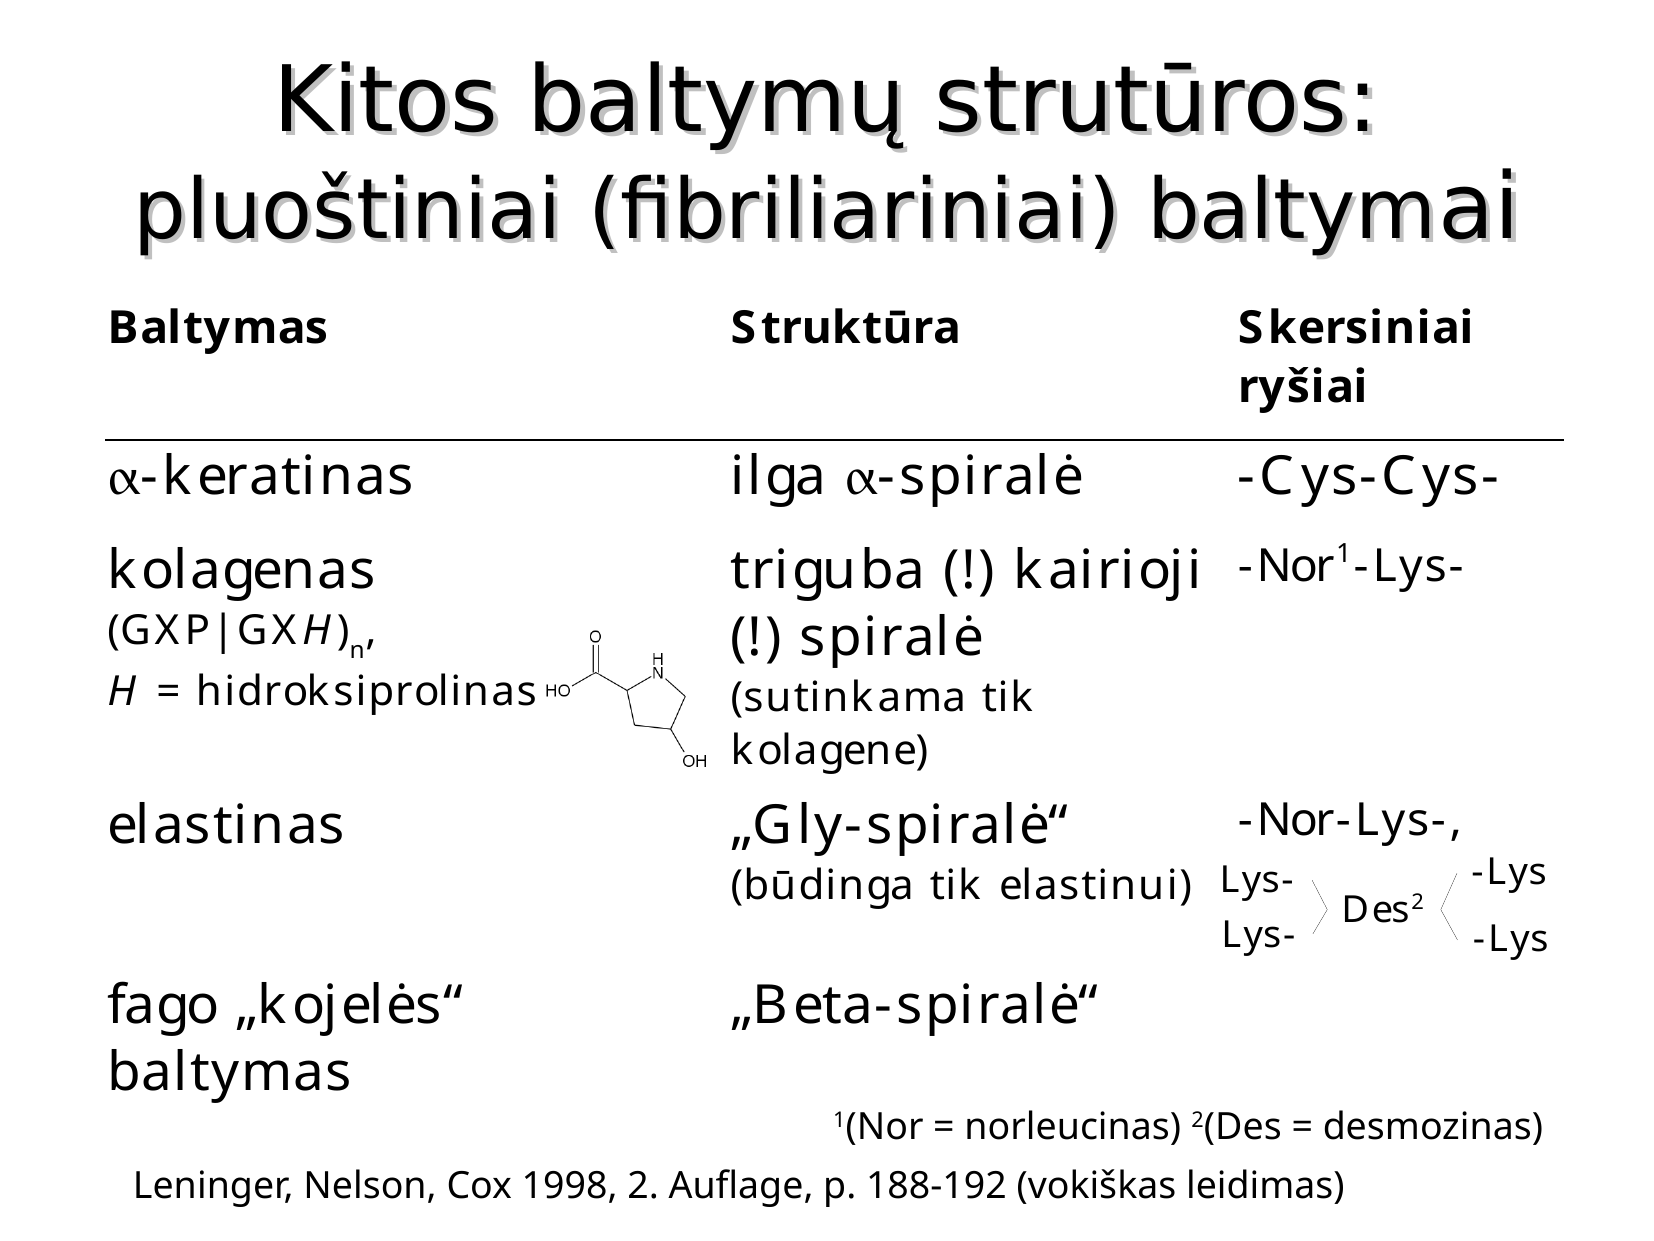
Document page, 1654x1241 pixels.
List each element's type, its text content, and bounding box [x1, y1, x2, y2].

text_box Leninger, Nelson, Cox 1998, 2. Auflage, p. 188-192 (vokiškas leidimas) [118, 1151, 1565, 1212]
chart [105, 295, 1565, 1132]
text_box 1(Nor = norleucinas) 2(Des = desmozinas) [818, 1092, 1595, 1153]
title Kitos baltymų strutūros: pluoštiniai (fibriliariniai) baltymai [82, 45, 1571, 261]
